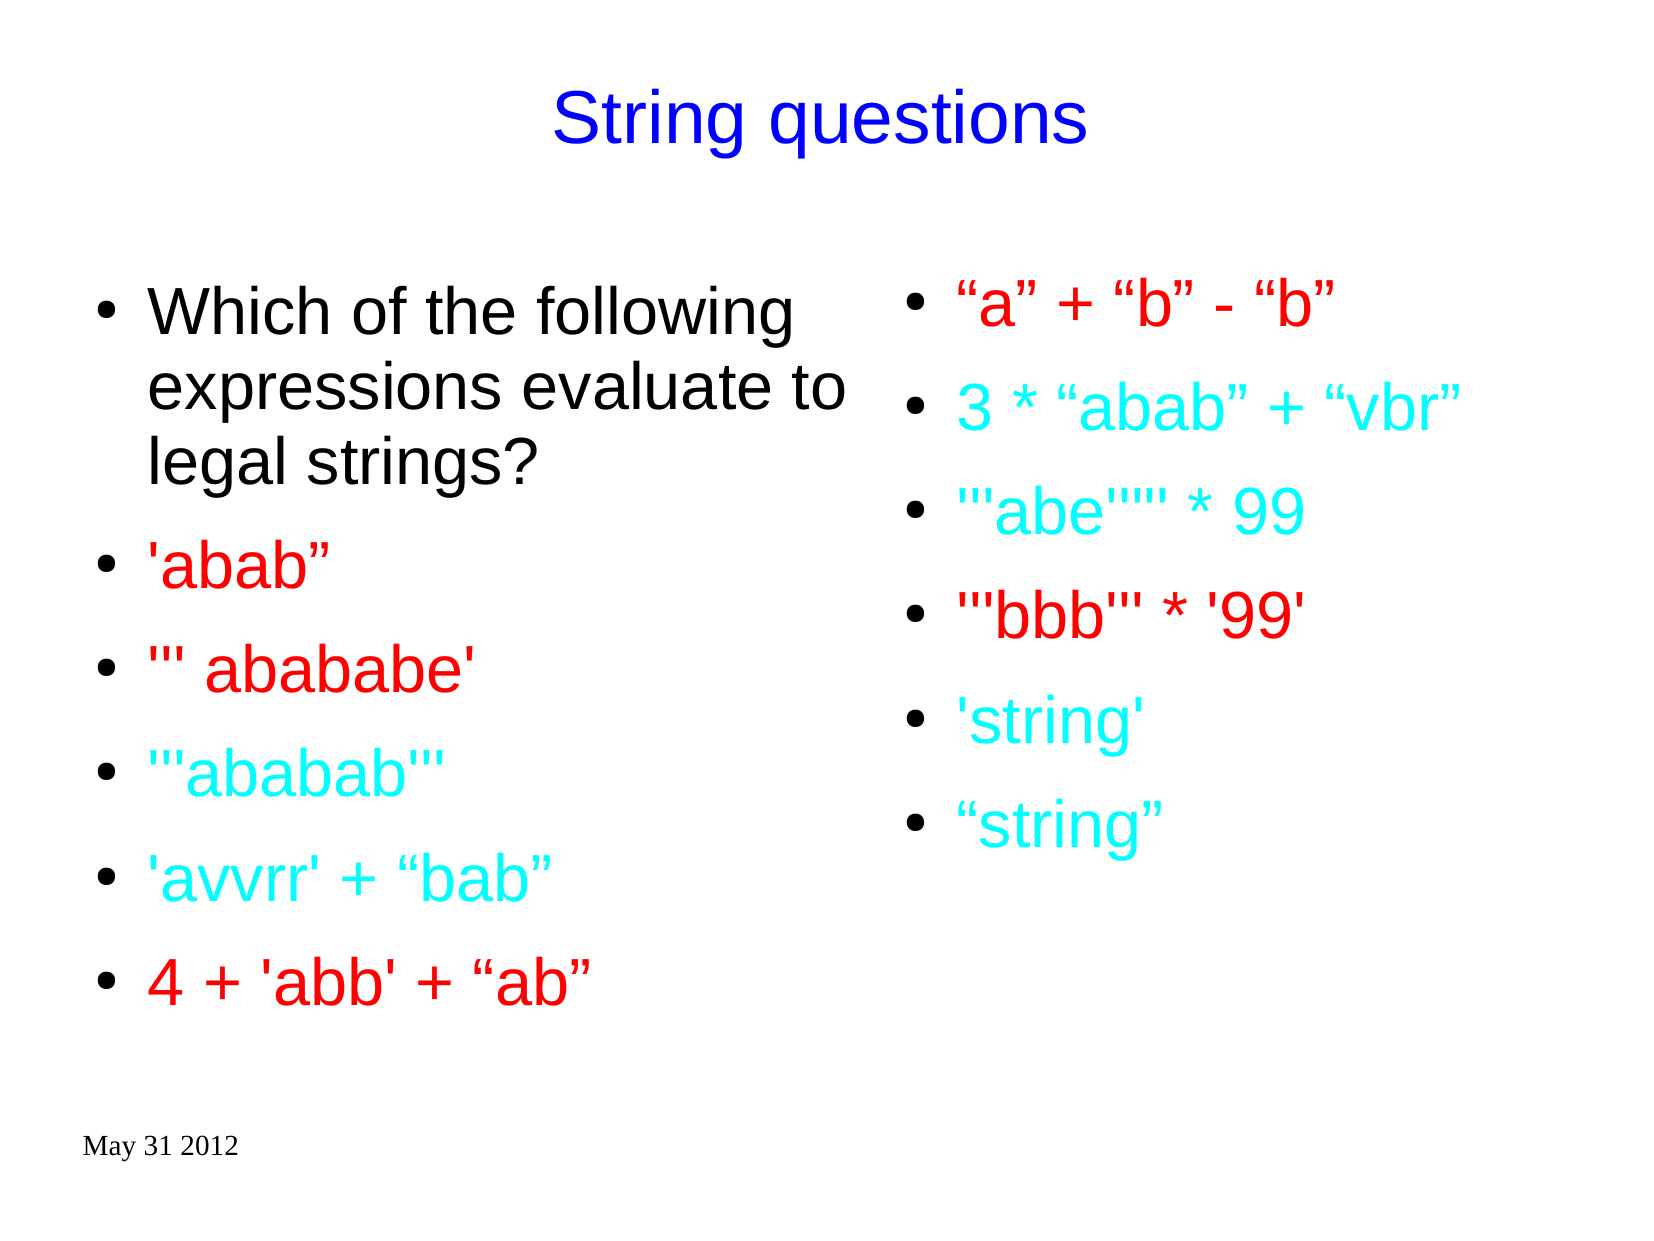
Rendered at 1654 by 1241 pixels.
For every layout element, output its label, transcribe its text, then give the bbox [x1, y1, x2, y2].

list Which of the following expressions evaluate to legal strings? 'abab” ''' abababe' '''ababab''' 'avvrr' + “bab” 4 + 'abb' + “ab” [76, 274, 886, 1093]
list “a” + “b” - “b” 3 * “abab” + “vbr” '''abe''''' * 99 '''bbb''' * '99' 'string' “string” [885, 265, 1654, 1085]
title String questions [76, 58, 1565, 178]
